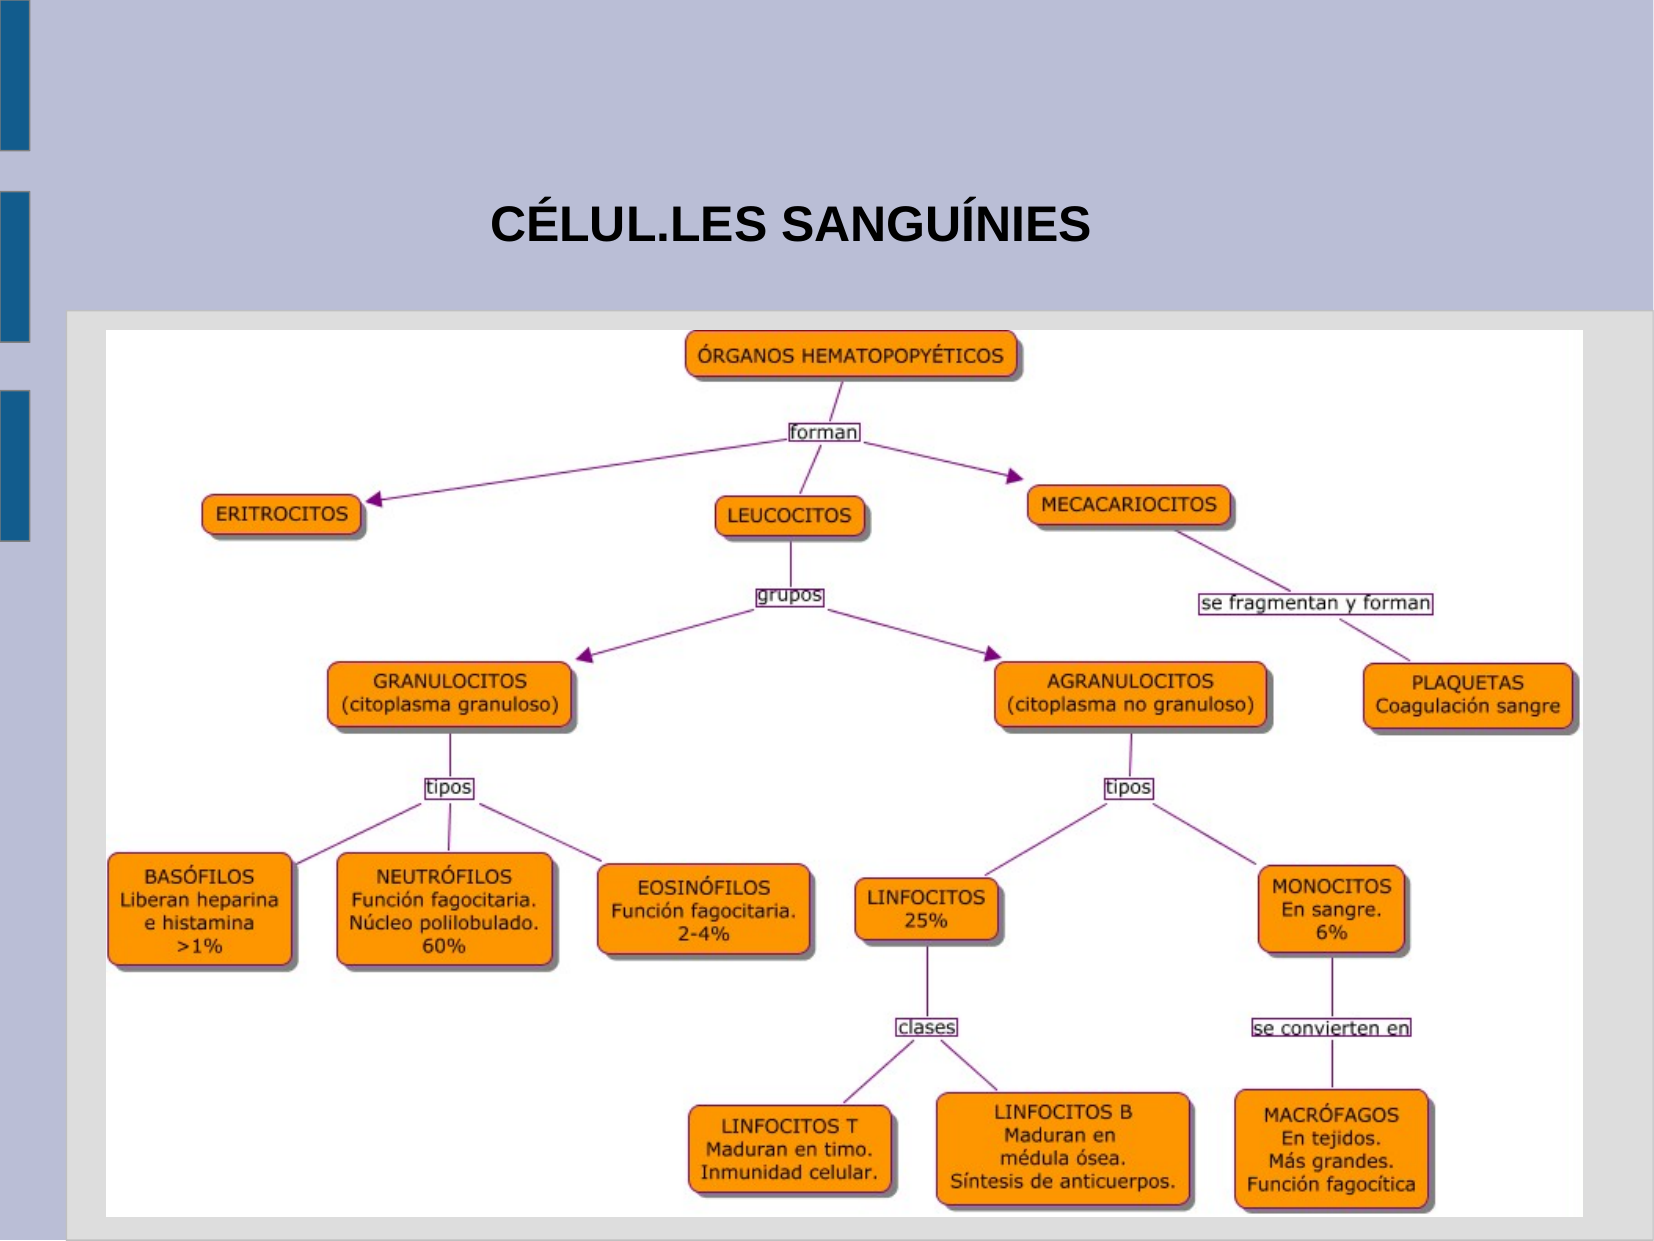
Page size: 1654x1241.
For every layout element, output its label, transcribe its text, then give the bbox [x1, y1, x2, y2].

picture [106, 330, 1583, 1217]
text_box CÉLUL.LES SANGUÍNIES [259, 188, 1323, 260]
